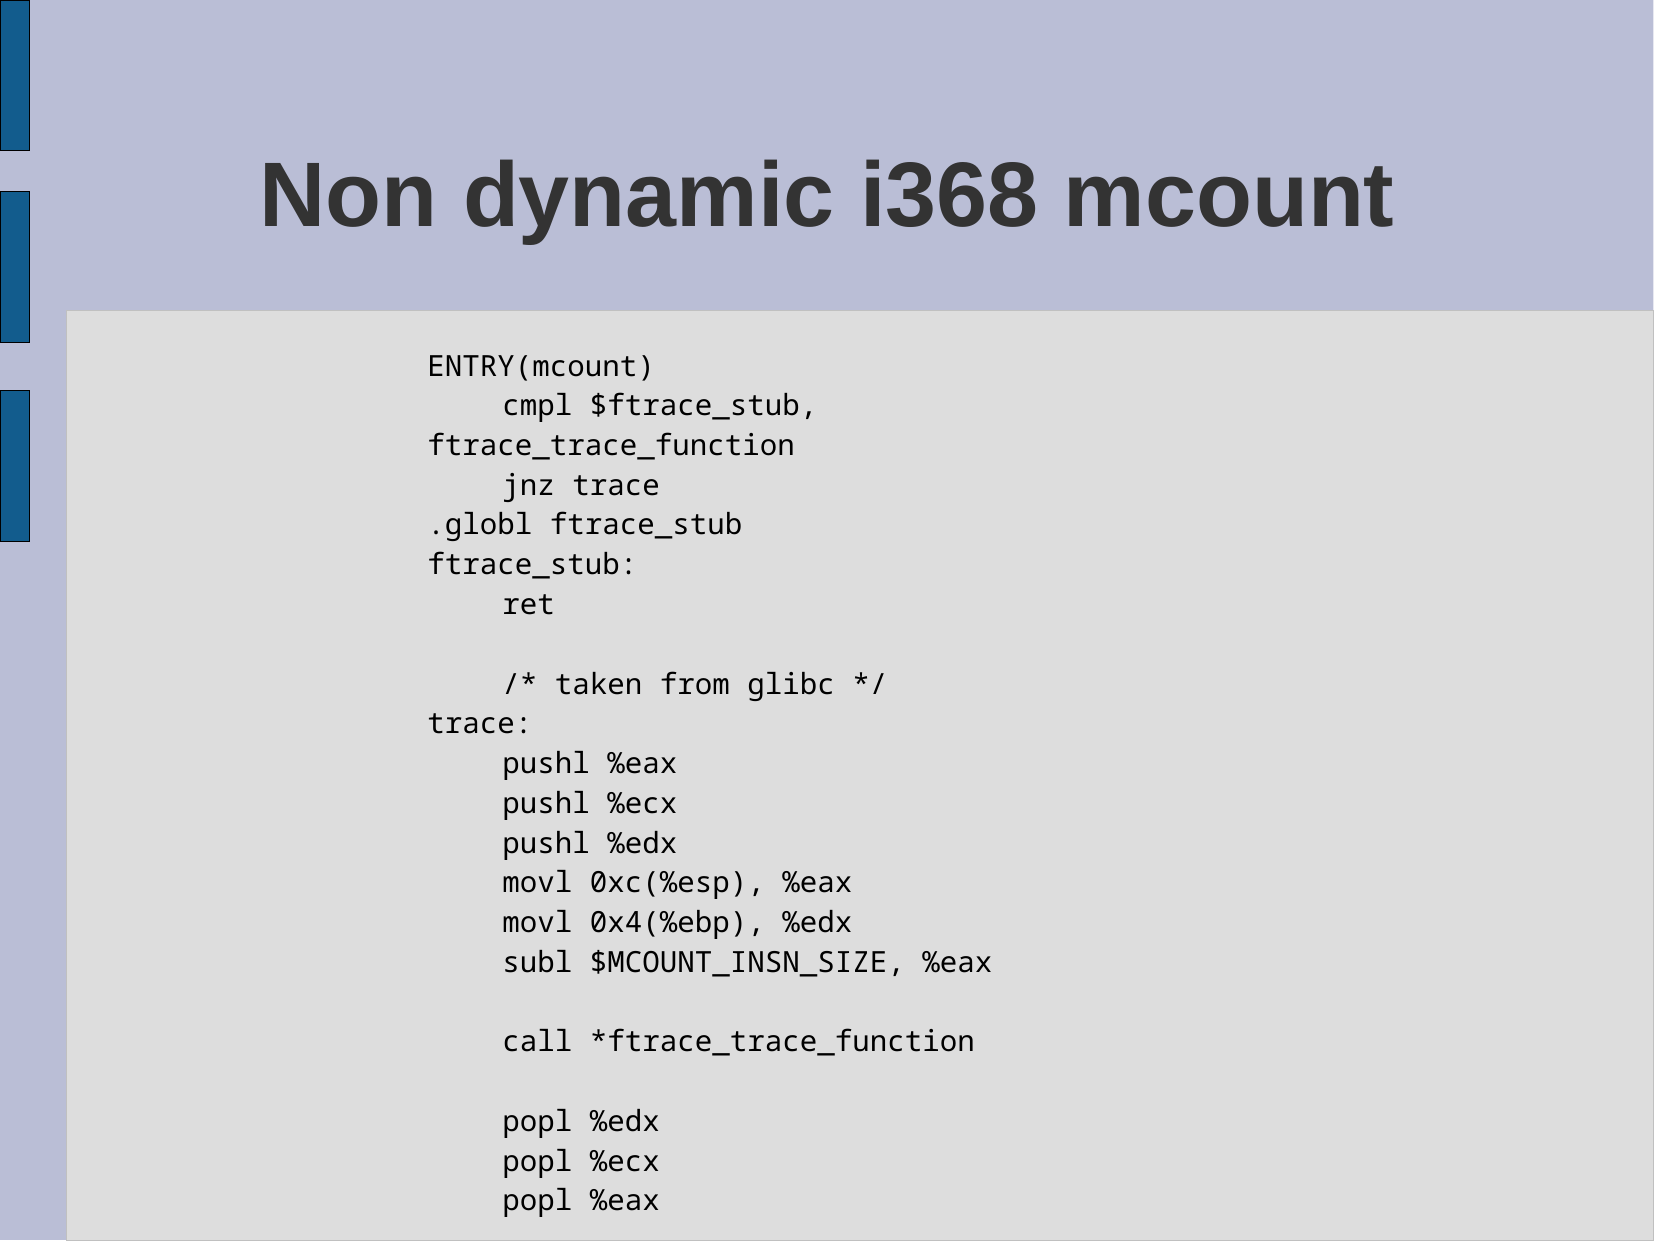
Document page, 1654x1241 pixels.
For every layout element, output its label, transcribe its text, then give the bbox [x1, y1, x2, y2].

title Non dynamic i368 mcount [121, 91, 1534, 299]
text_box ENTRY(mcount) cmpl $ftrace_stub, ftrace_trace_function jnz trace .globl ftrace_stub ftrace_stub: ret /* taken from glibc */ trace: pushl %eax pushl %ecx pushl %edx movl 0xc(%esp), %eax movl 0x4(%ebp), %edx subl $MCOUNT_INSN_SIZE, %eax call *ftrace_trace_function popl %edx popl %ecx popl %eax jmp ftrace_stub END(mcount) [412, 337, 1217, 1134]
